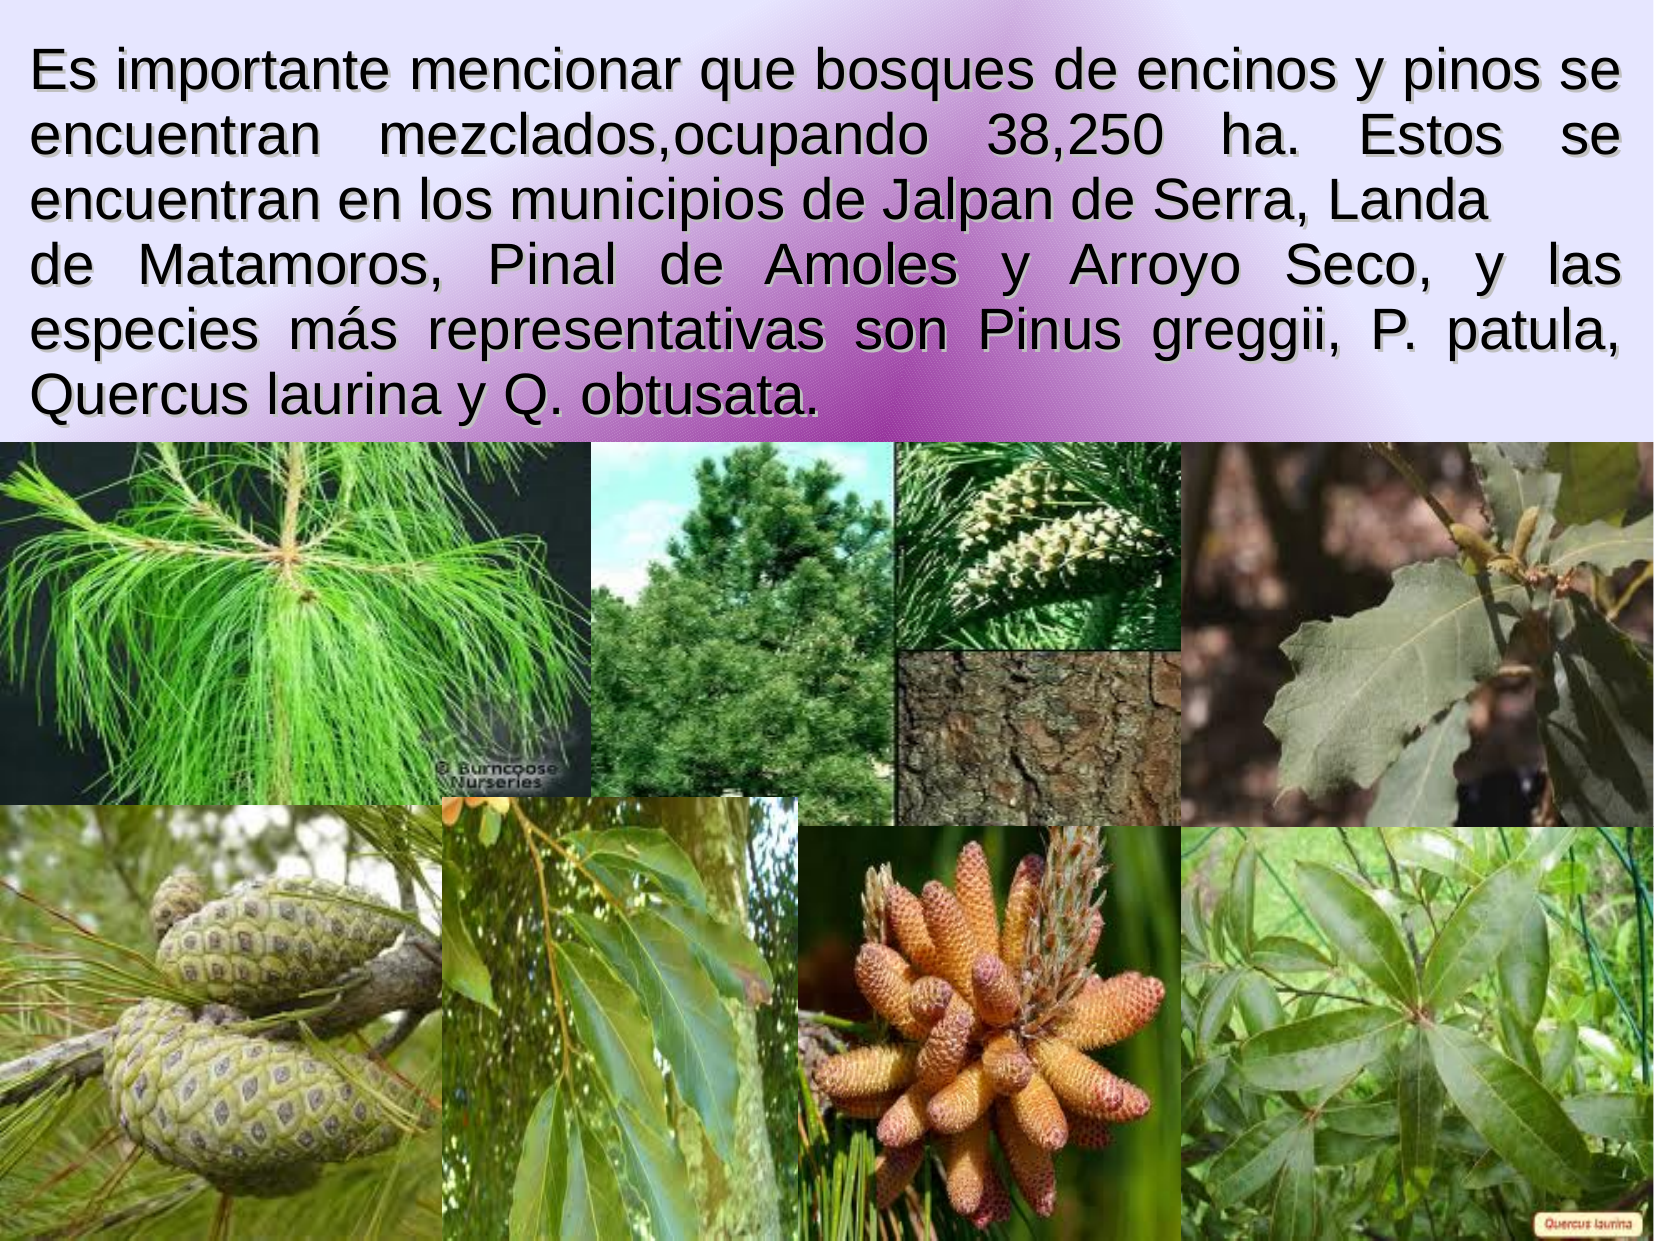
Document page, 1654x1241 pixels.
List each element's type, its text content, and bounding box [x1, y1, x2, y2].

picture [0, 442, 1654, 1241]
subtitle Es importante mencionar que bosques de encinos y pinos se encuentran mezclados,ocupando 38,250 ha. Estos se encuentran en los municipios de Jalpan de Serra, Landa de Matamoros, Pinal de Amoles y Arroyo Seco, y las especies más representativas son Pinus greggii, P. patula, Quercus laurina y Q. obtusata. [29, 0, 1625, 442]
